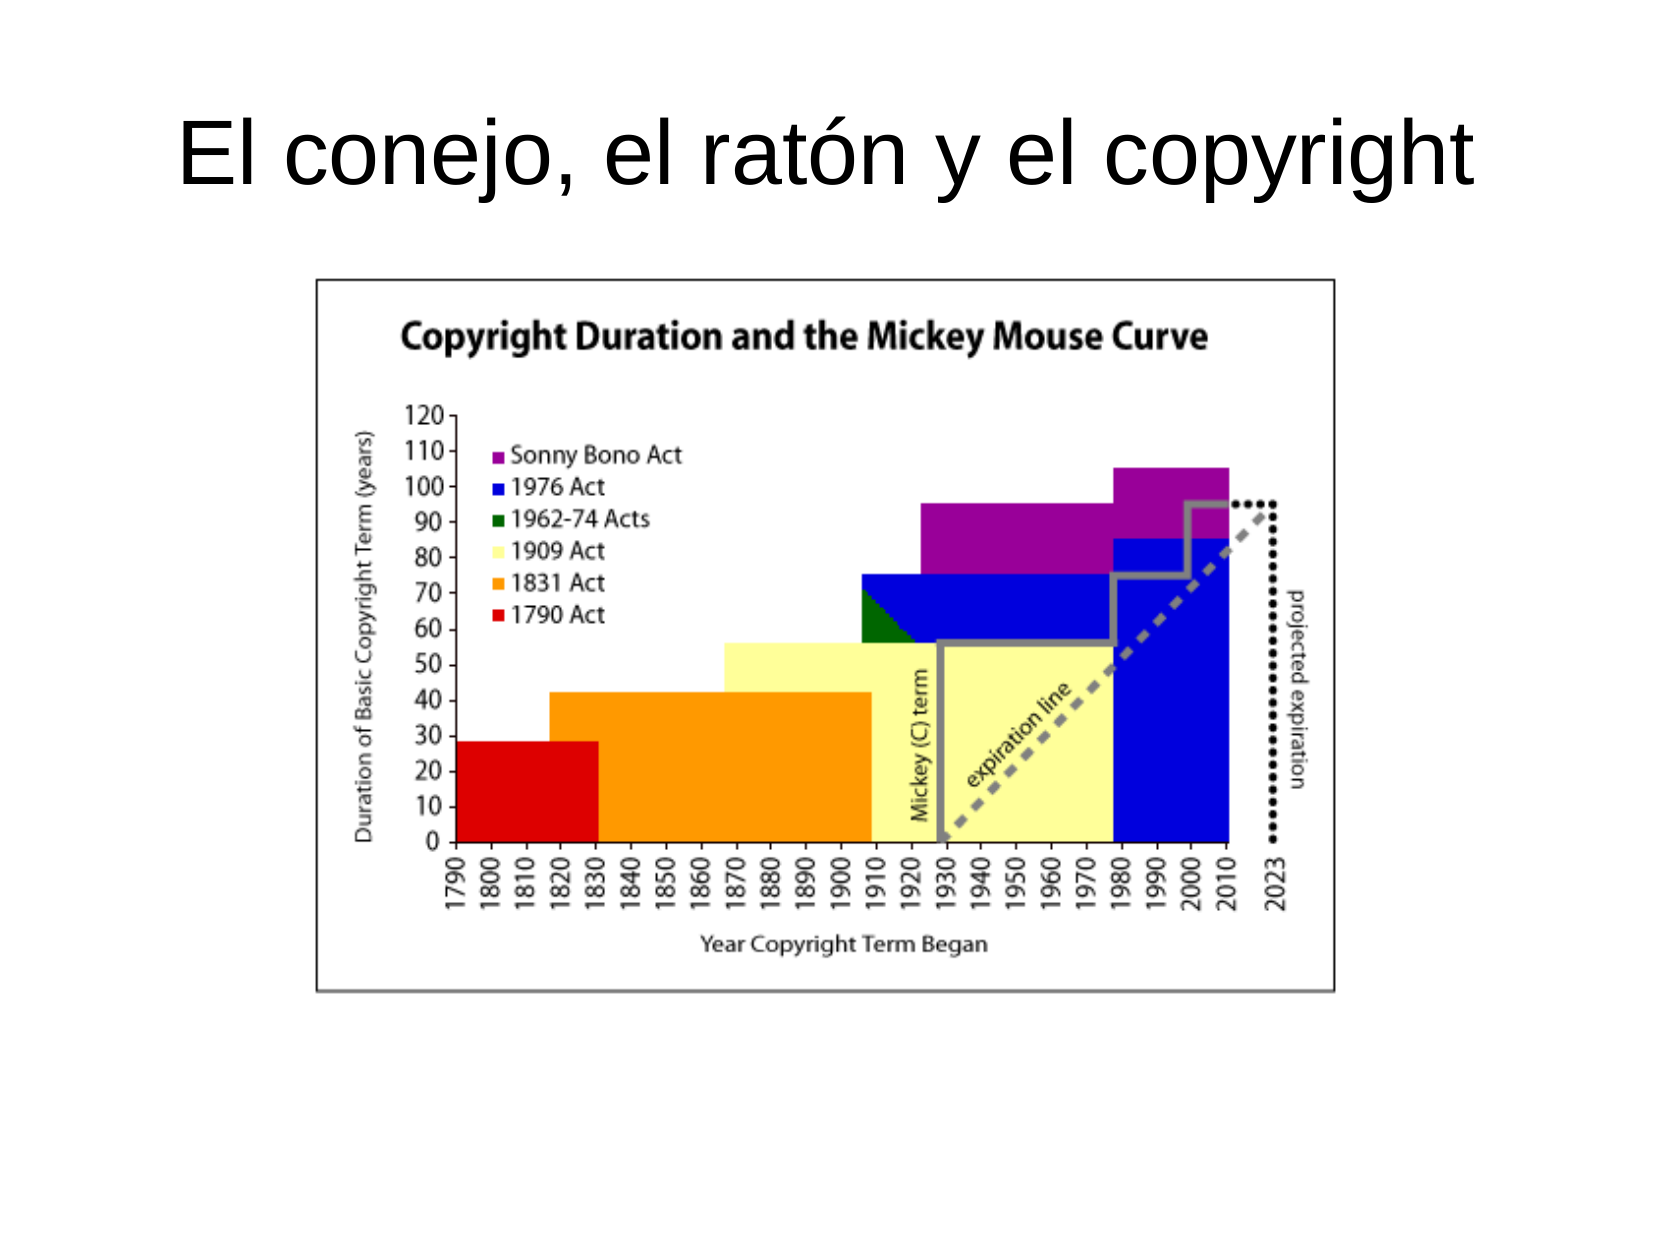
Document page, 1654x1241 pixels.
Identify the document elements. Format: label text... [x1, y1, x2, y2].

picture [275, 242, 1379, 1031]
title El conejo, el ratón y el copyright [82, 49, 1571, 257]
